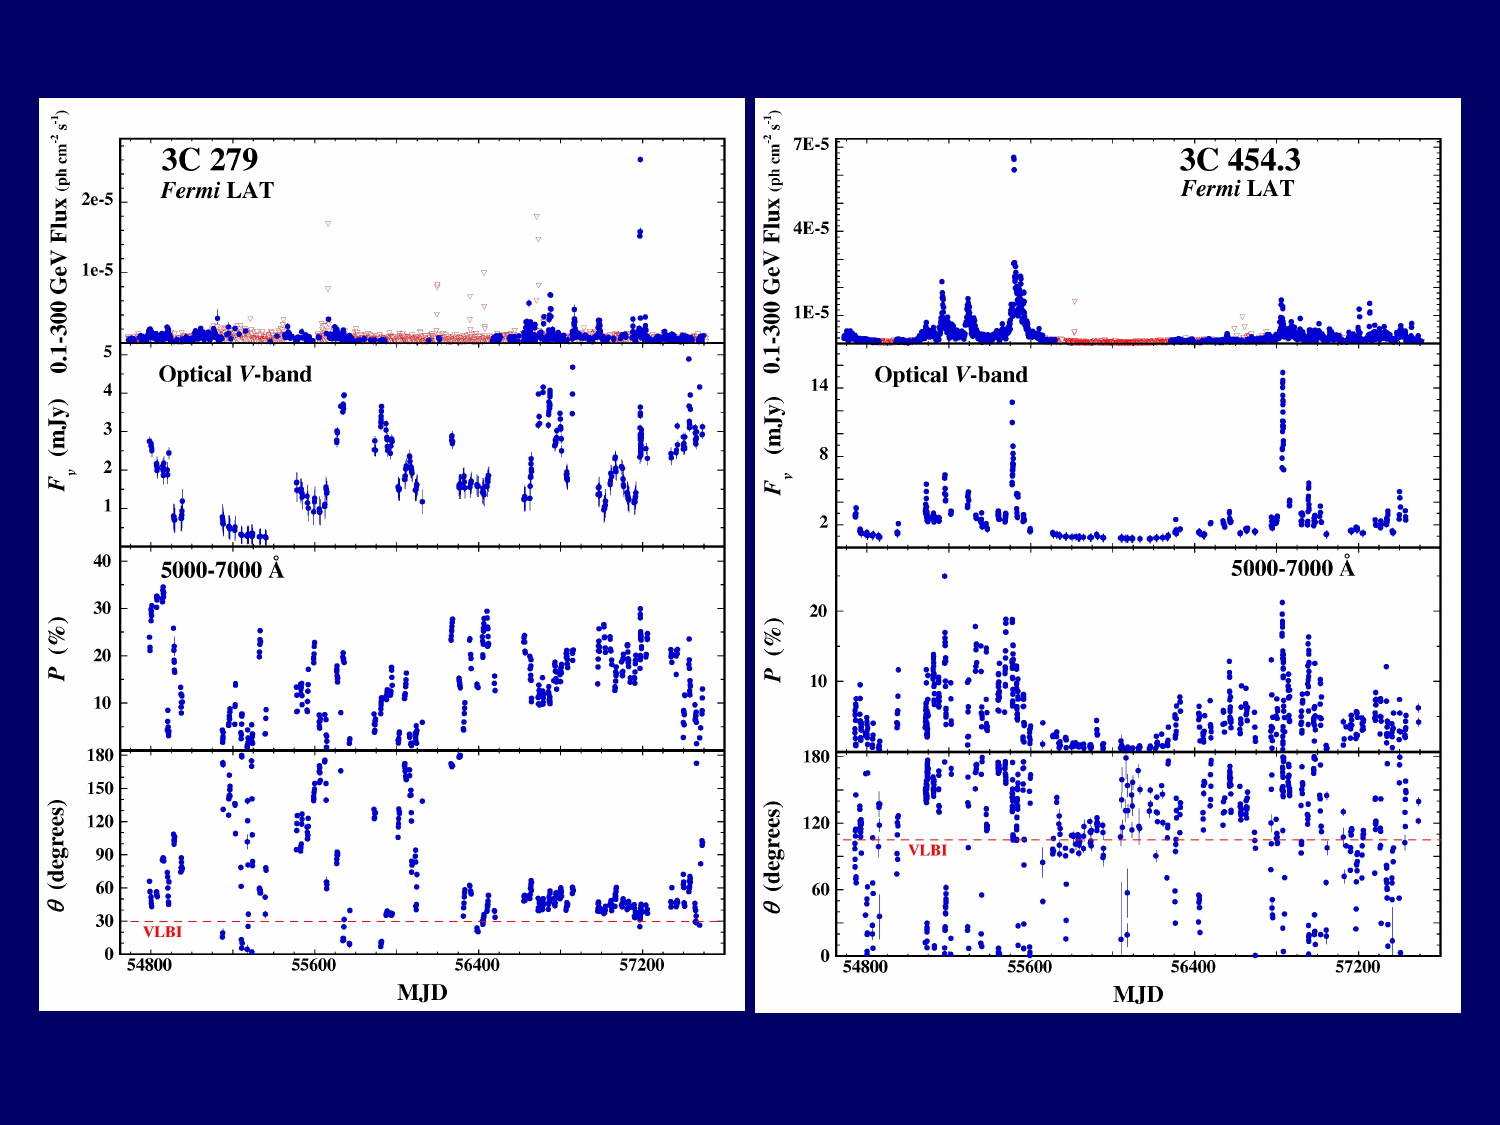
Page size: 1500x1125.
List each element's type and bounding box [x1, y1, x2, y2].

picture [755, 98, 1461, 1013]
picture [39, 98, 745, 1011]
